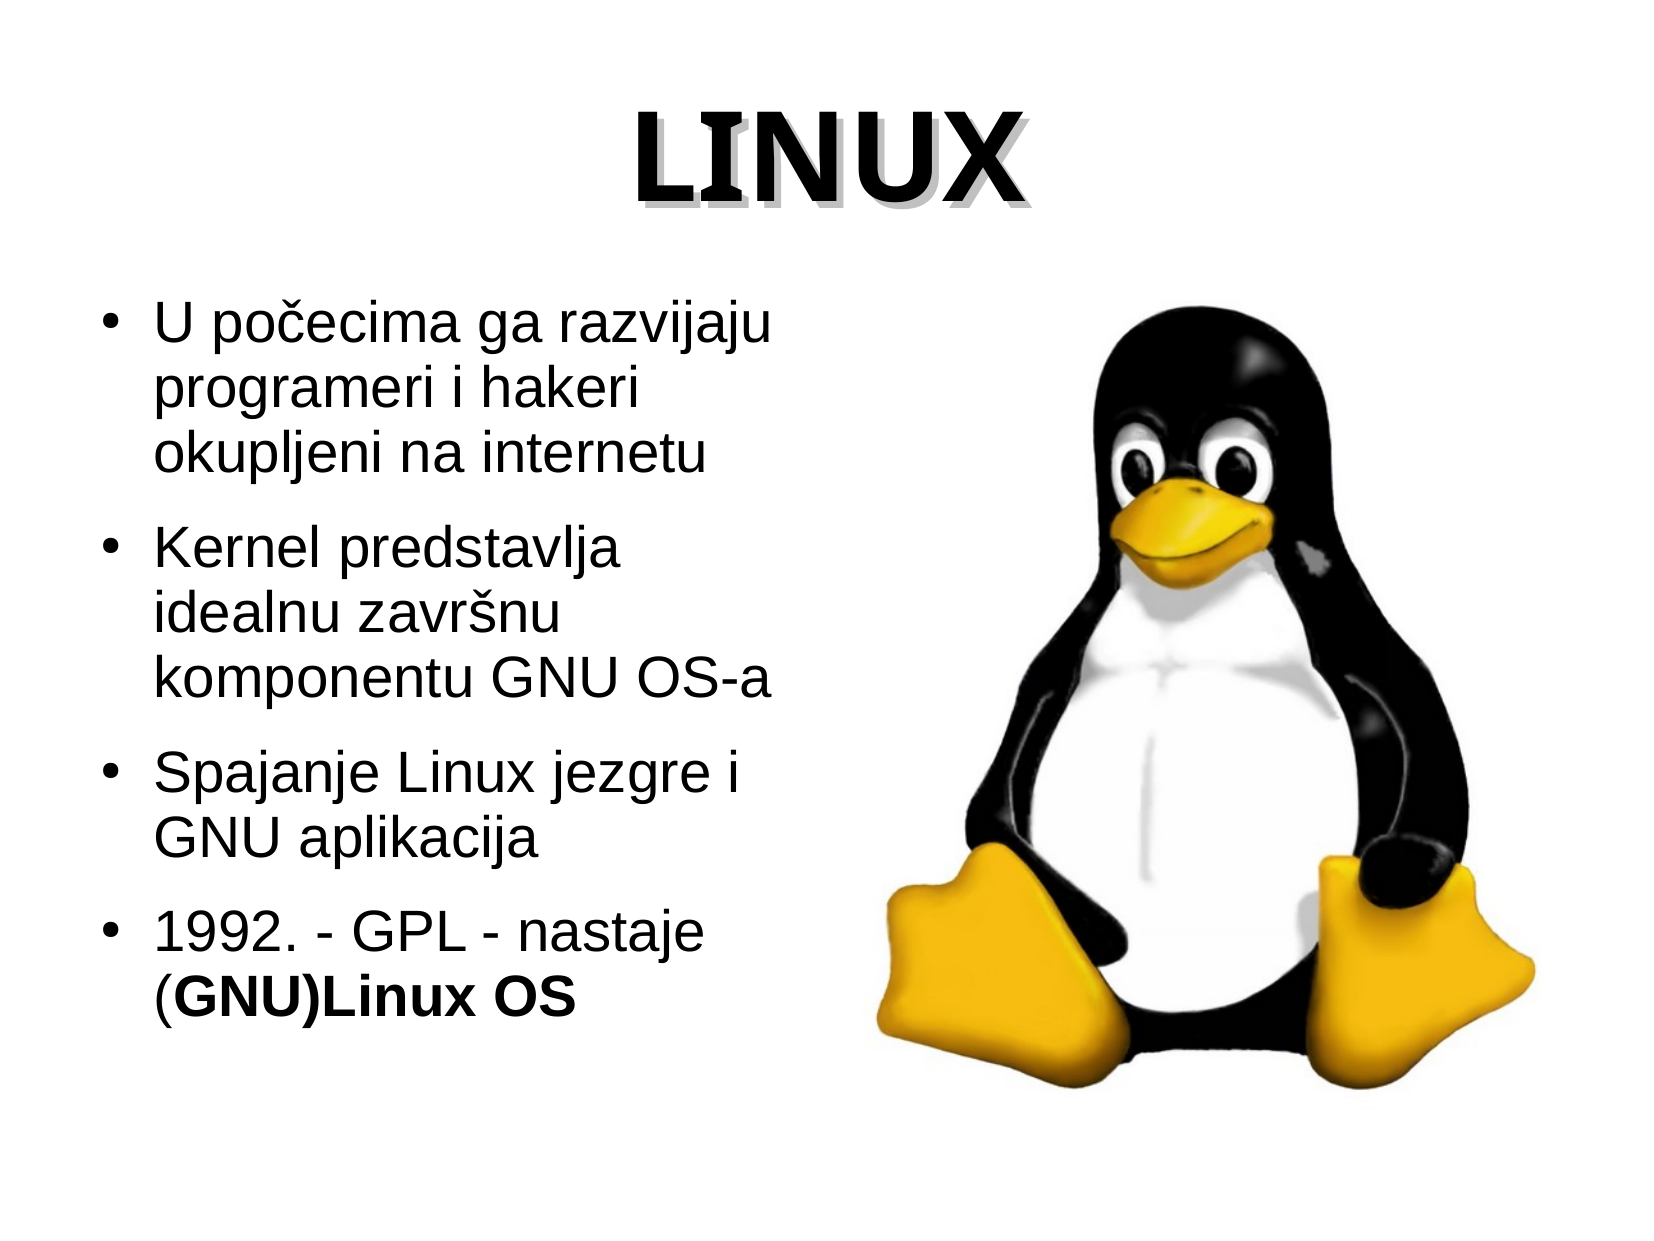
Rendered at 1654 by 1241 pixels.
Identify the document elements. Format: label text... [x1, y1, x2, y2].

picture [863, 290, 1553, 1109]
title LINUX [82, 56, 1571, 250]
list U počecima ga razvijaju programeri i hakeri okupljeni na internetu Kernel predstavlja idealnu završnu komponentu GNU OS-a Spajanje Linux jezgre i GNU aplikacija 1992. - GPL - nastaje (GNU)Linux OS [82, 290, 809, 1134]
